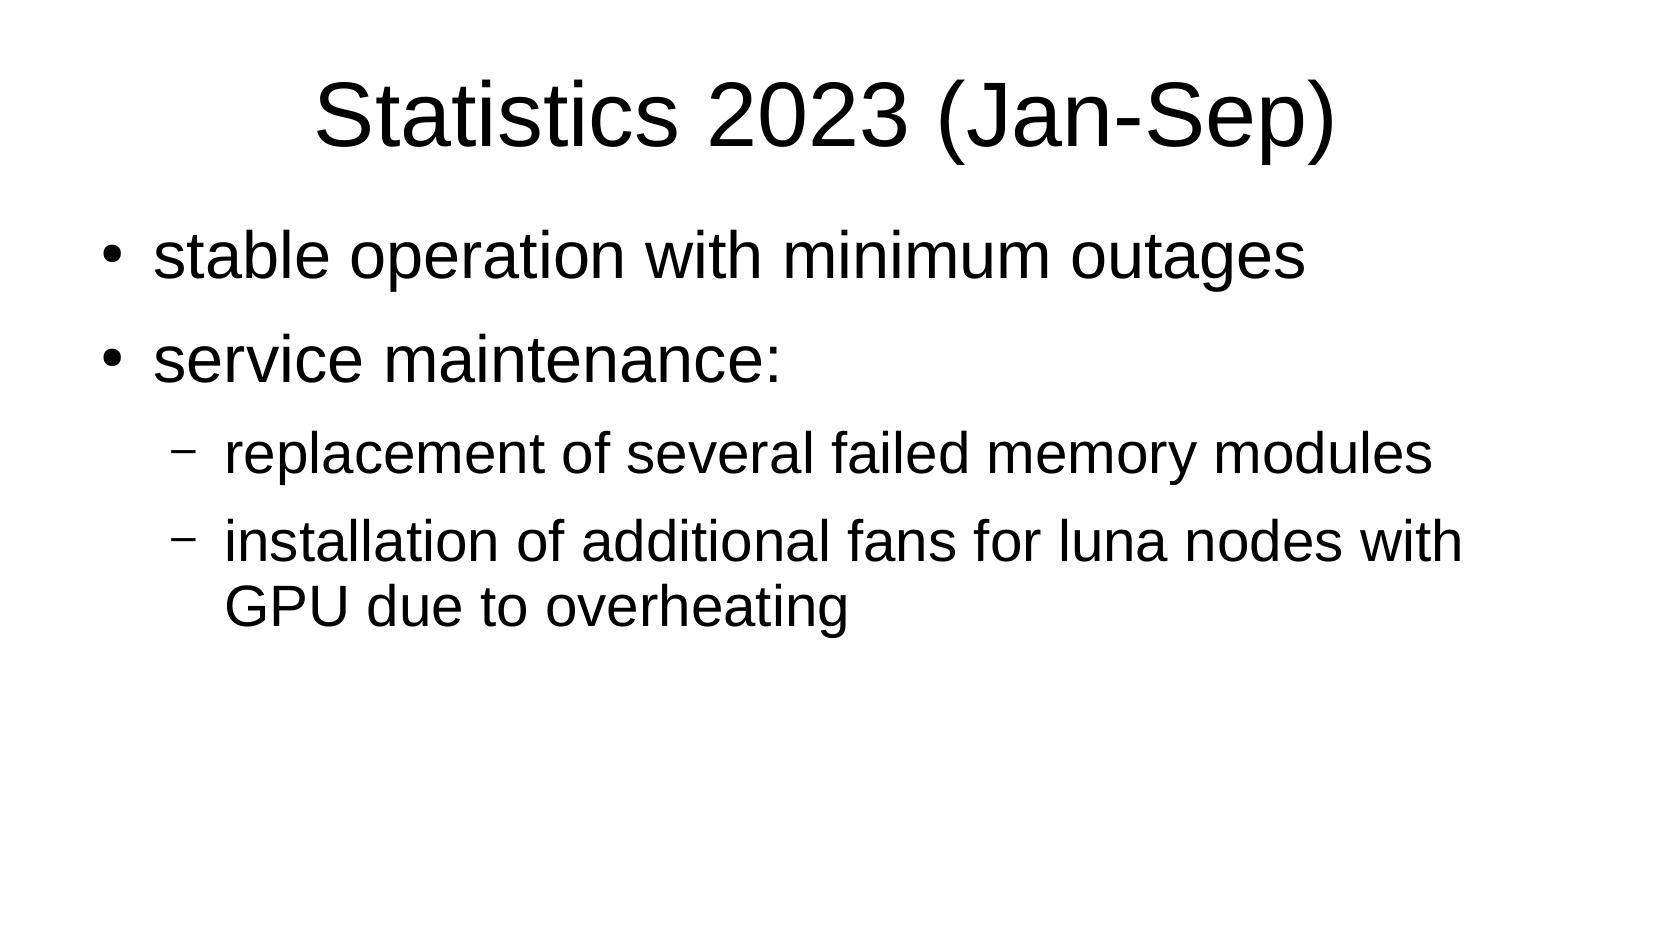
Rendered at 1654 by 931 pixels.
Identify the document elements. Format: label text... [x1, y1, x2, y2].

title Statistics 2023 (Jan-Sep) [82, 37, 1571, 193]
list stable operation with minimum outages service maintenance: replacement of several failed memory modules installation of additional fans for luna nodes with GPU due to overheating [82, 217, 1571, 758]
